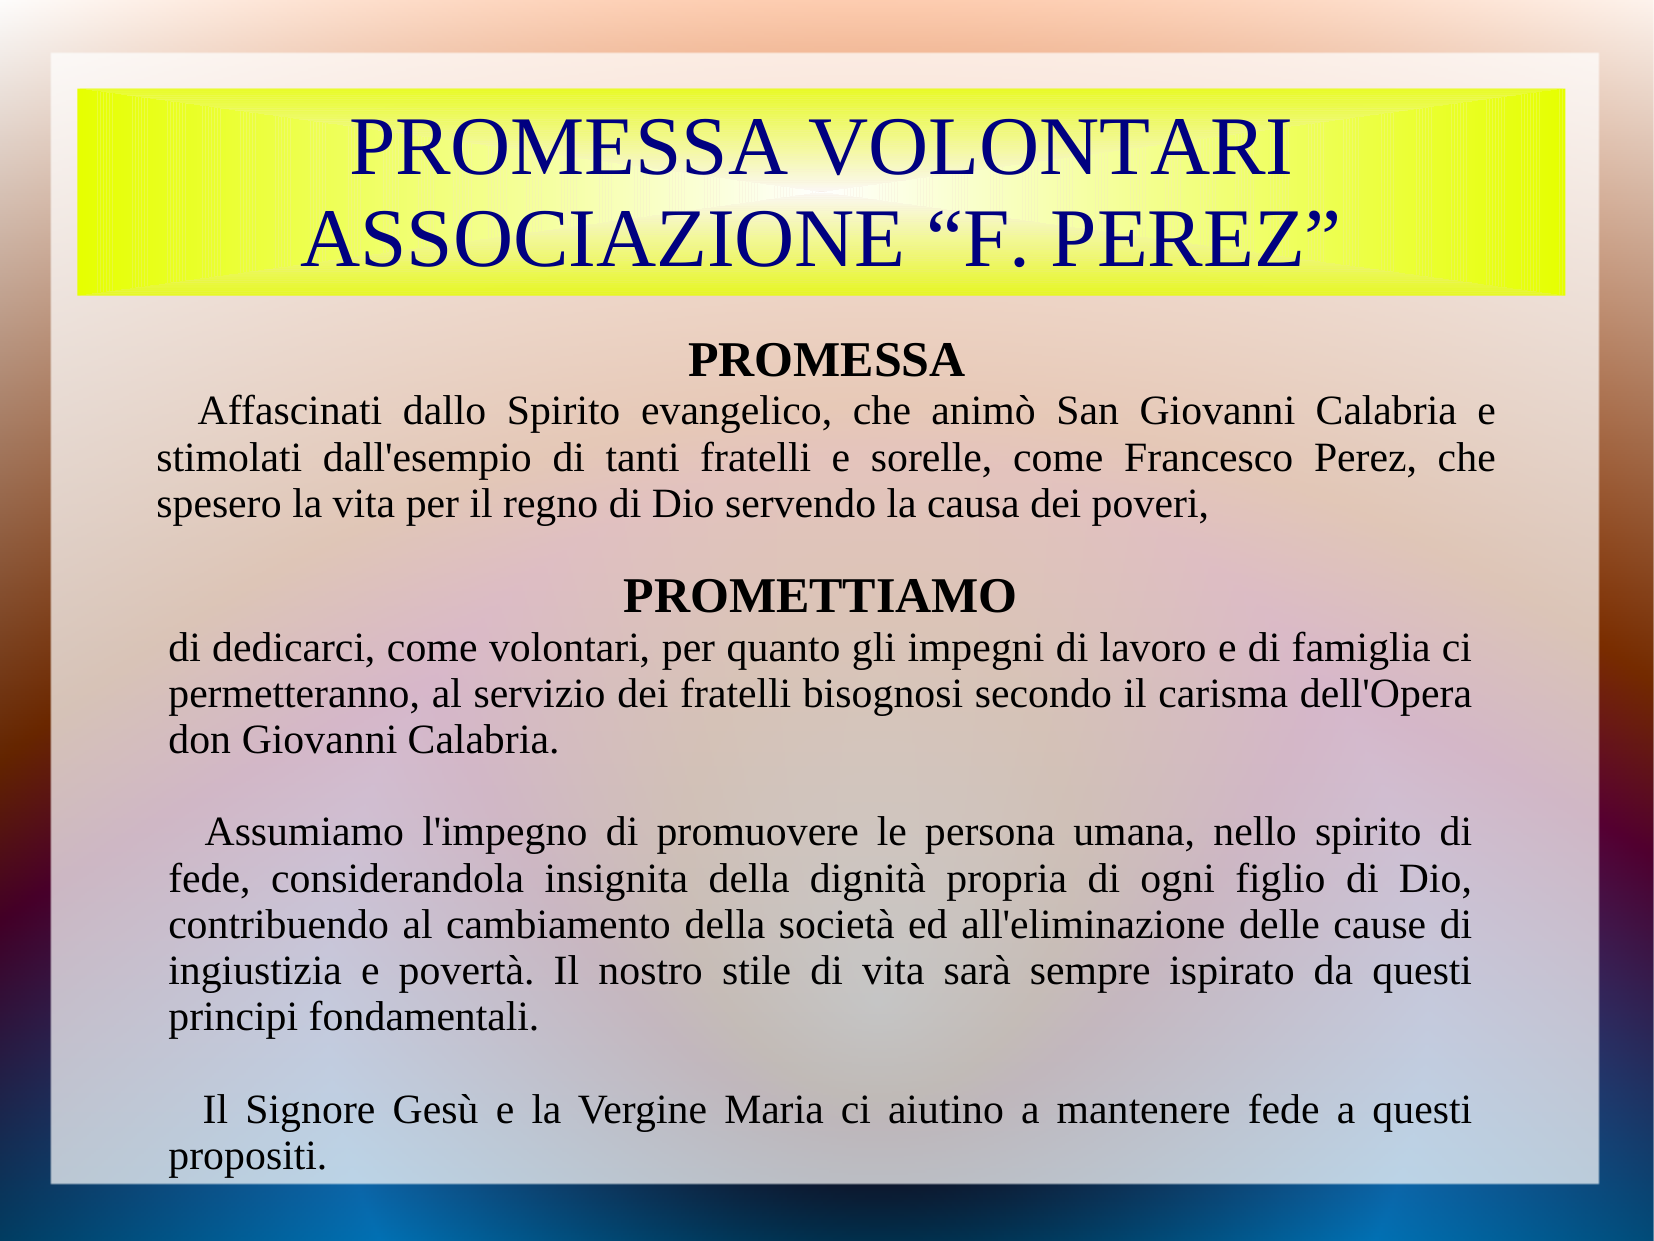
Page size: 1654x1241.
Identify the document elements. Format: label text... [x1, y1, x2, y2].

text_box PROMESSA Affascinati dallo Spirito evangelico, che animò San Giovanni Calabria e stimolati dall'esempio di tanti fratelli e sorelle, come Francesco Perez, che spesero la vita per il regno di Dio servendo la causa dei poveri, [141, 324, 1512, 538]
text_box PROMETTIAMO di dedicarci, come volontari, per quanto gli impegni di lavoro e di famiglia ci permetteranno, al servizio dei fratelli bisognosi secondo il carisma dell'Opera don Giovanni Calabria. Assumiamo l'impegno di promuovere le persona umana, nello spirito di fede, considerandola insignita della dignità propria di ogni figlio di Dio, contribuendo al cambiamento della società ed all'eliminazione delle cause di ingiustizia e povertà. Il nostro stile di vita sarà sempre ispirato da questi principi fondamentali. Il Signore Gesù e la Vergine Maria ci aiutino a mantenere fede a questi propositi. [153, 561, 1489, 1197]
picture [0, 0, 1654, 1241]
title PROMESSA VOLONTARI ASSOCIAZIONE “F. PEREZ” [77, 88, 1566, 296]
